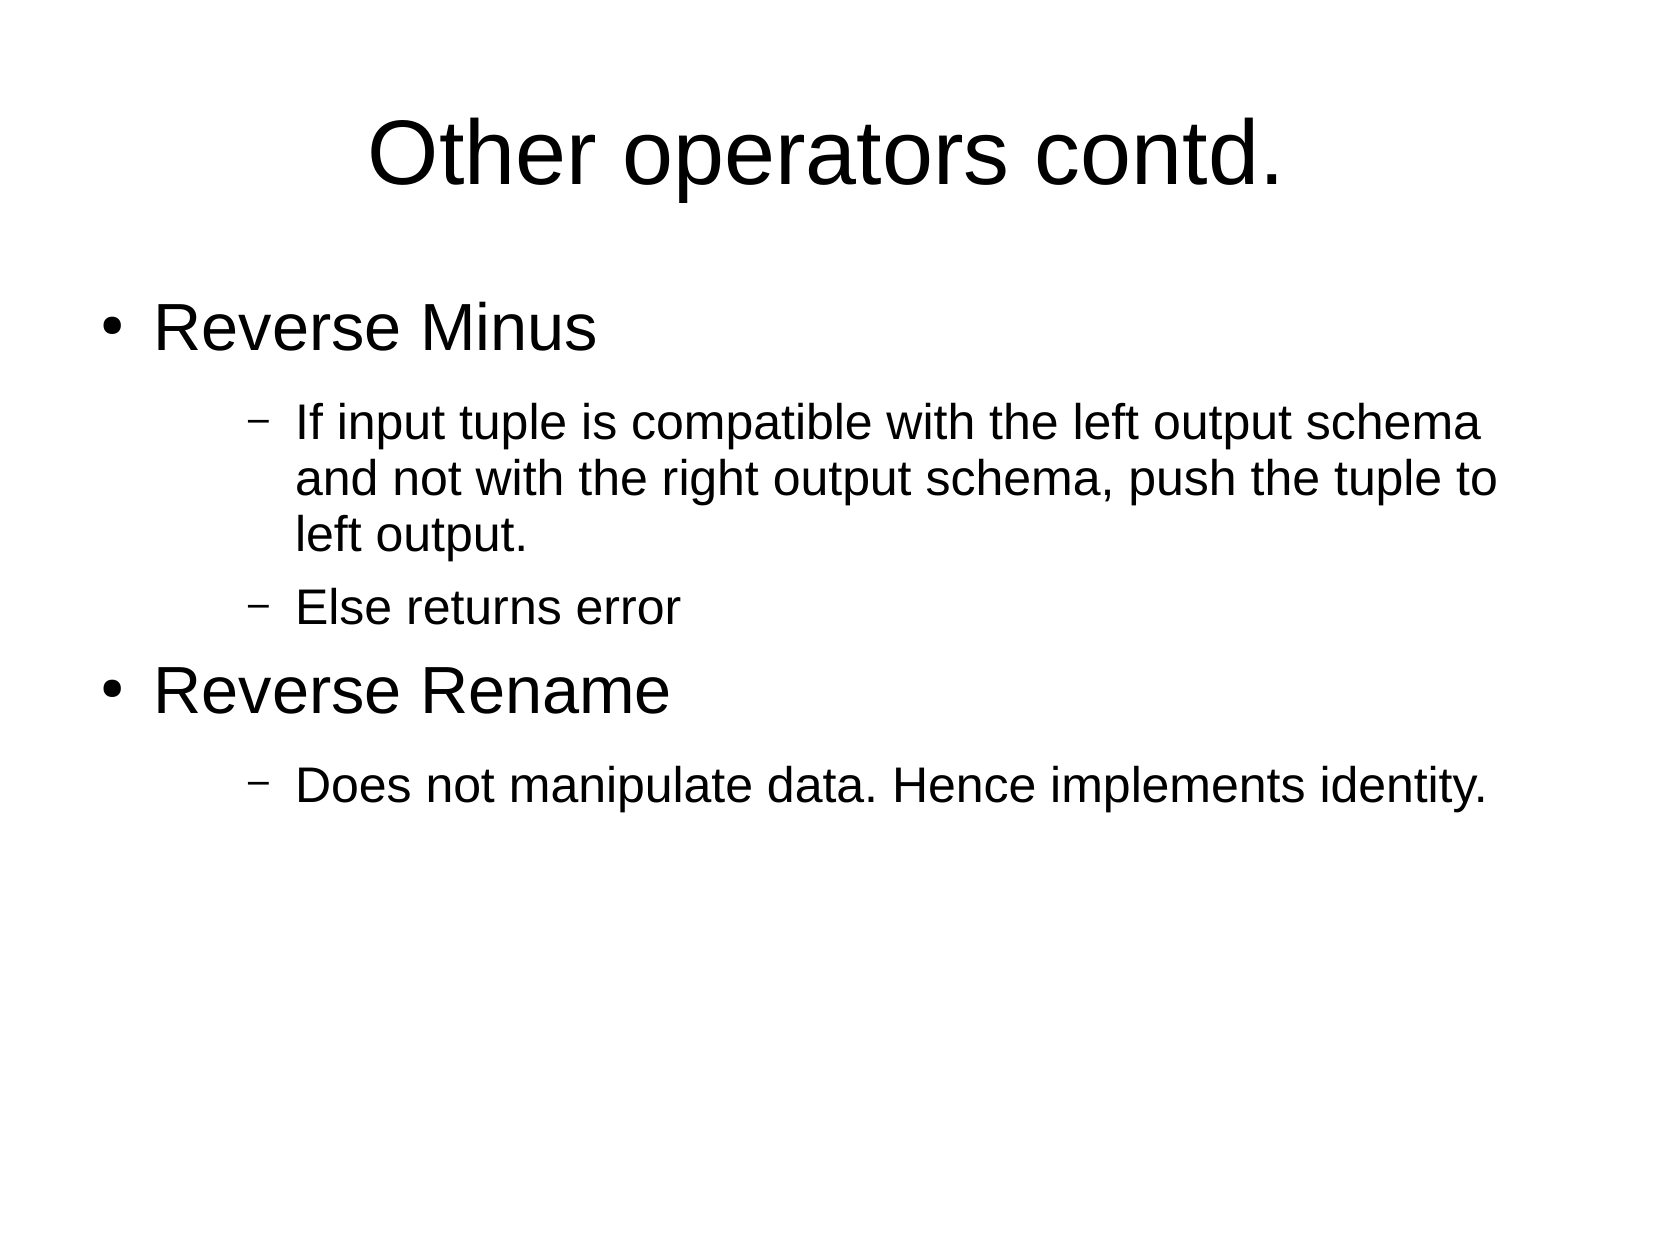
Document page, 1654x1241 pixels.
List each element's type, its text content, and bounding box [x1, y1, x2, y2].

title Other operators contd. [82, 49, 1571, 257]
list Reverse Minus If input tuple is compatible with the left output schema and not with the right output schema, push the tuple to left output. Else returns error Reverse Rename Does not manipulate data. Hence implements identity. [82, 290, 1571, 1109]
